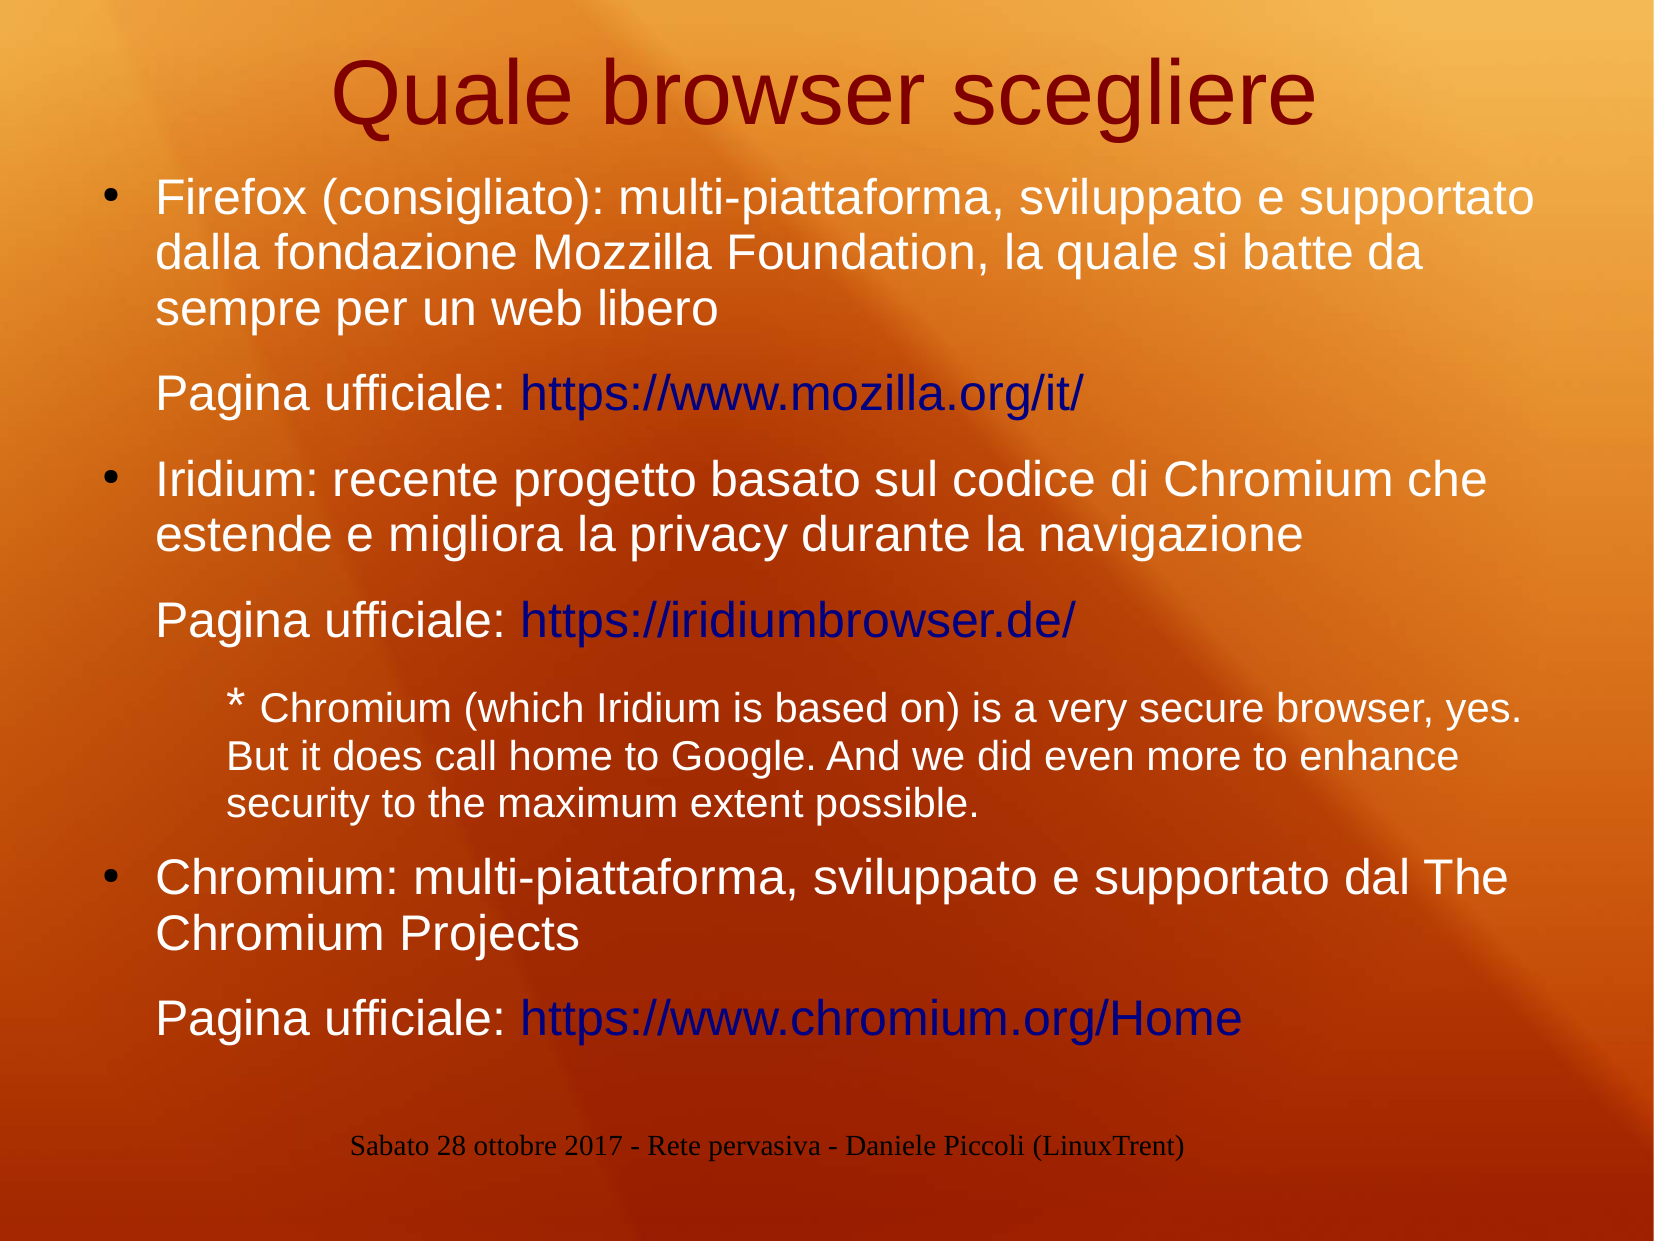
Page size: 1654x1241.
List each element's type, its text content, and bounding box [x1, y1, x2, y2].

picture [0, 0, 1654, 1241]
list Firefox (consigliato): multi-piattaforma, sviluppato e supportato dalla fondazione Mozzilla Foundation, la quale si batte da sempre per un web libero Pagina ufficiale: https://www.mozilla.org/it/ Iridium: recente progetto basato sul codice di Chromium che estende e migliora la privacy durante la navigazione Pagina ufficiale: https://iridiumbrowser.de/ * Chromium (which Iridium is based on) is a very secure browser, yes. But it does call home to Google. And we did even more to enhance security to the maximum extent possible. Chromium: multi-piattaforma, sviluppato e supportato dal The Chromium Projects Pagina ufficiale: https://www.chromium.org/Home [84, 168, 1573, 1104]
title Quale browser scegliere [81, 35, 1570, 151]
